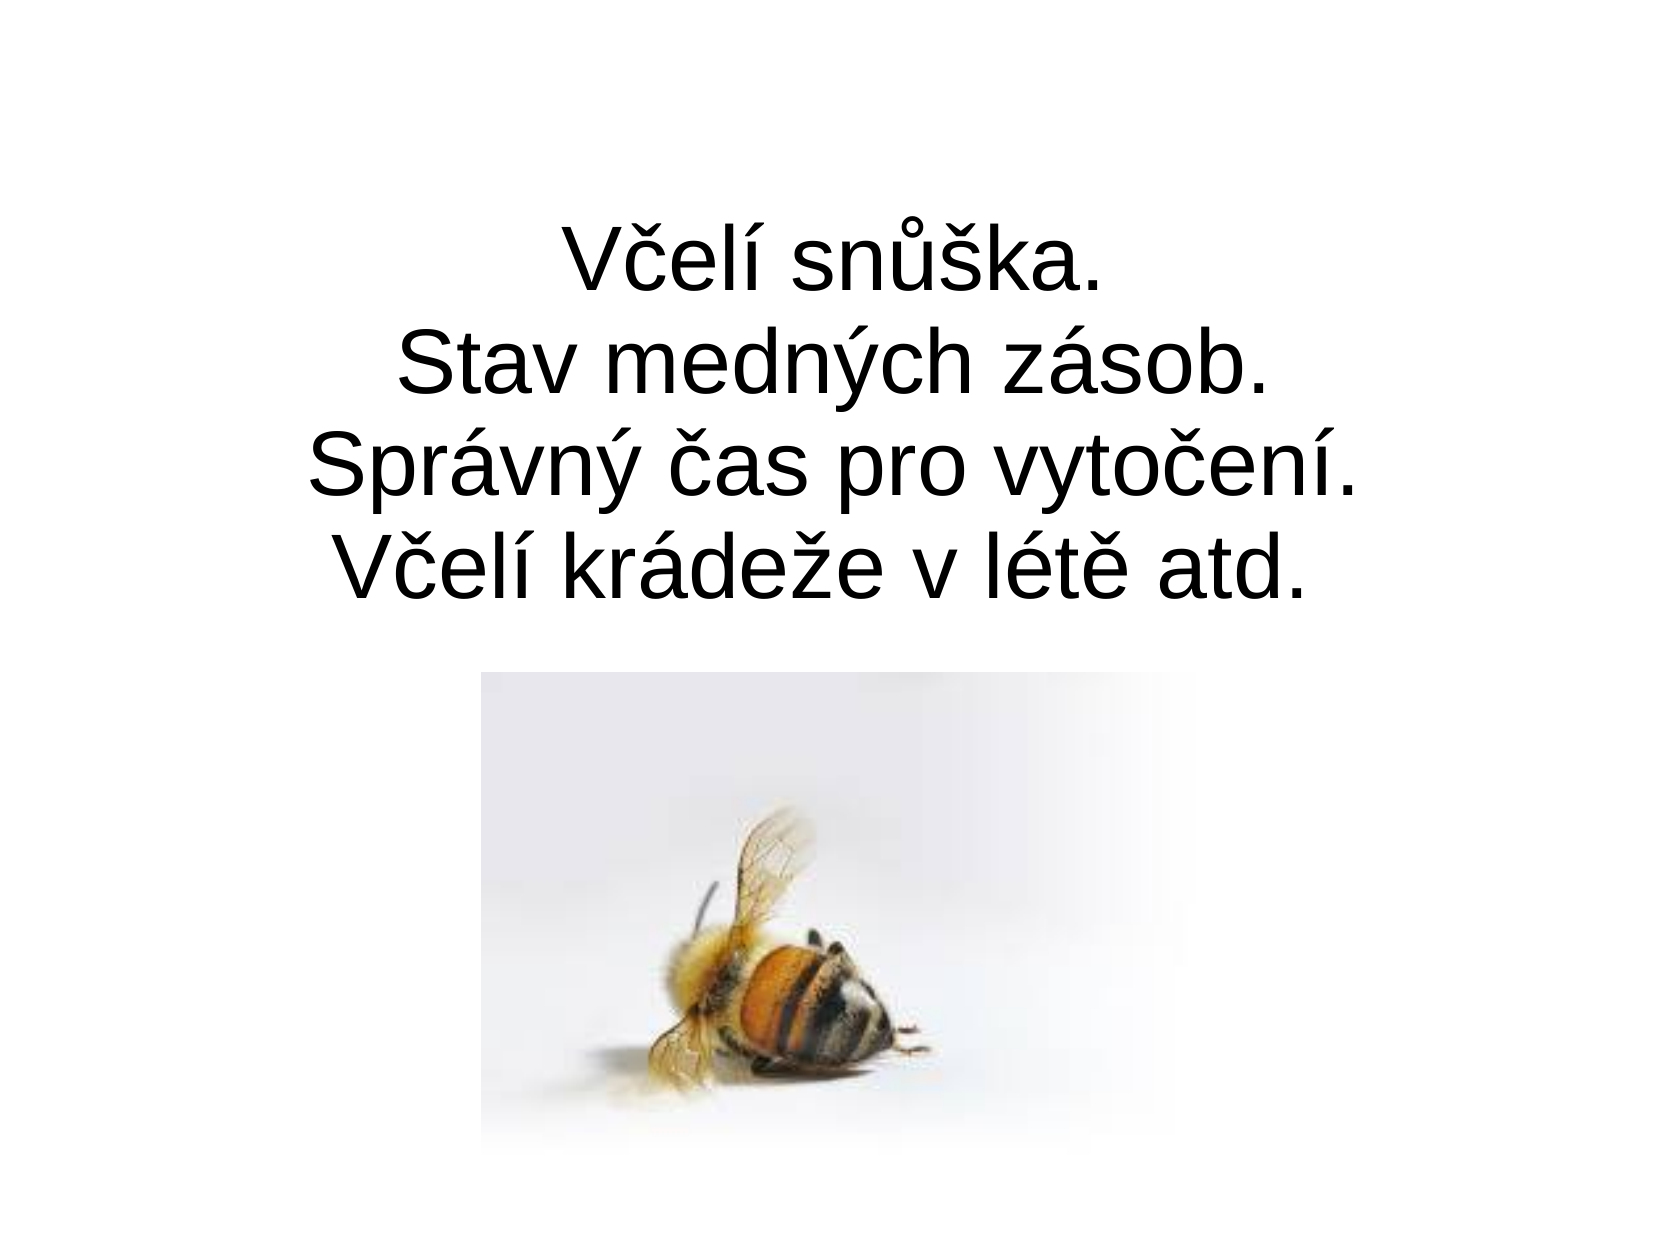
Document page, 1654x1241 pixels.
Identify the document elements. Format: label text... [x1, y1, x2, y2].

picture [481, 672, 1201, 1156]
title Včelí snůška. Stav medných zásob. Správný čas pro vytočení. Včelí krádeže v létě atd. [90, 105, 1579, 618]
